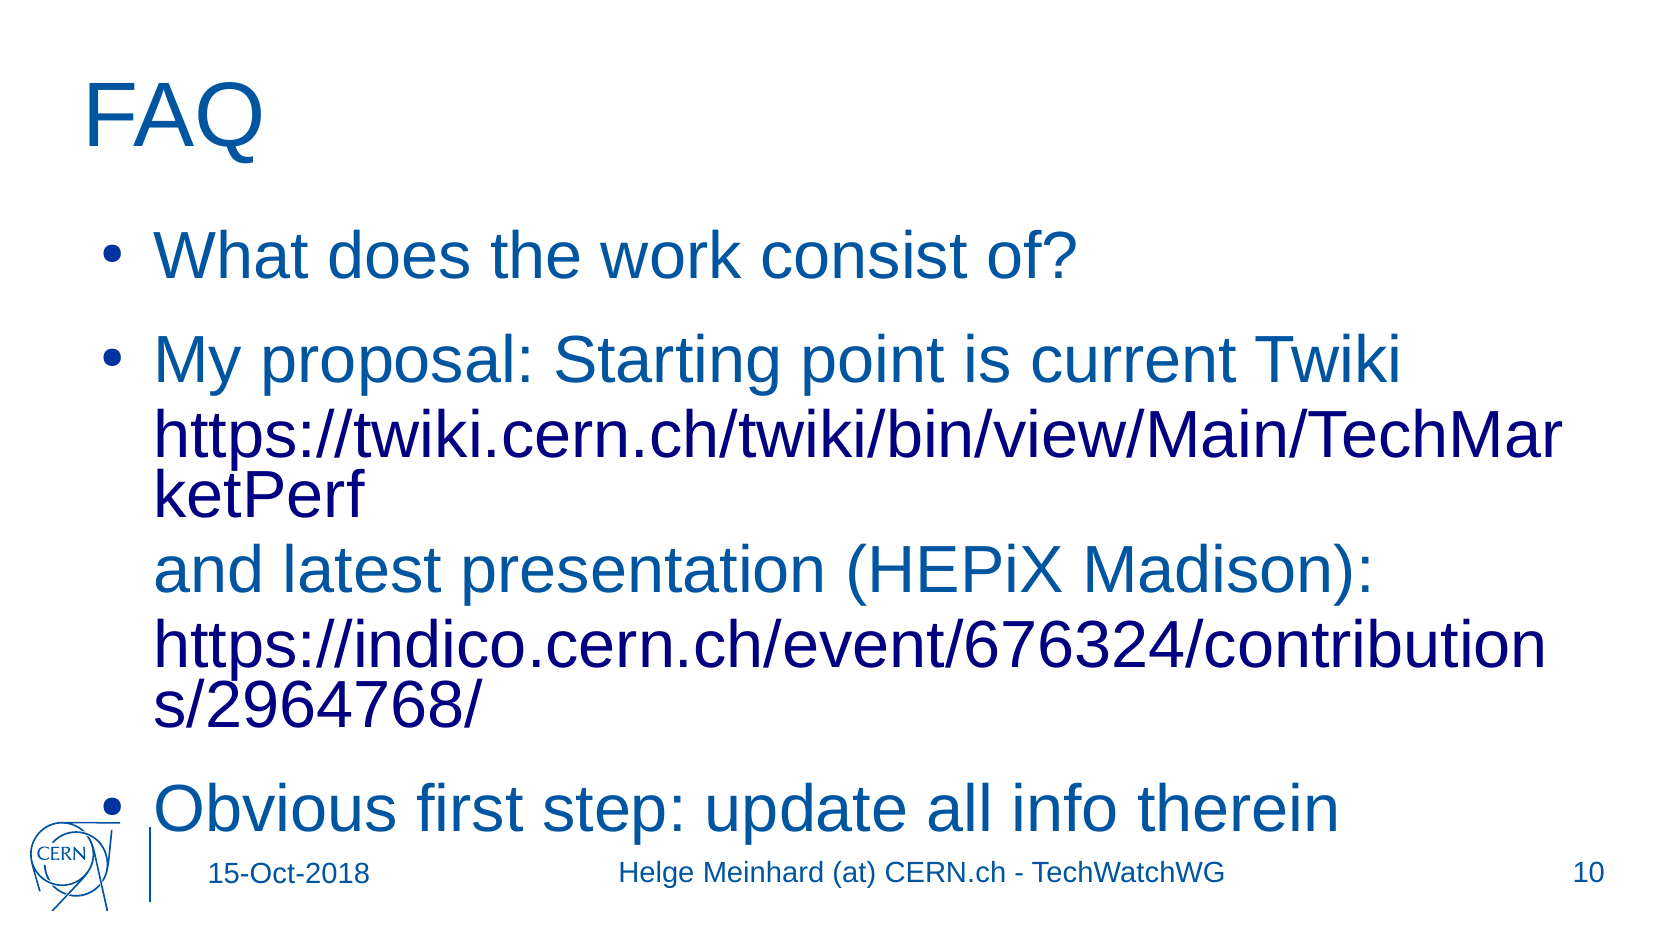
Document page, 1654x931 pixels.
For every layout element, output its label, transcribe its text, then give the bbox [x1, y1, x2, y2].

title FAQ [82, 37, 1571, 193]
list What does the work consist of? My proposal: Starting point is current Twiki https://twiki.cern.ch/twiki/bin/view/Main/TechMarketPerfand latest presentation (HEPiX Madison): https://indico.cern.ch/event/676324/contributions/2964768/ Obvious first step: update all info therein [82, 217, 1571, 757]
